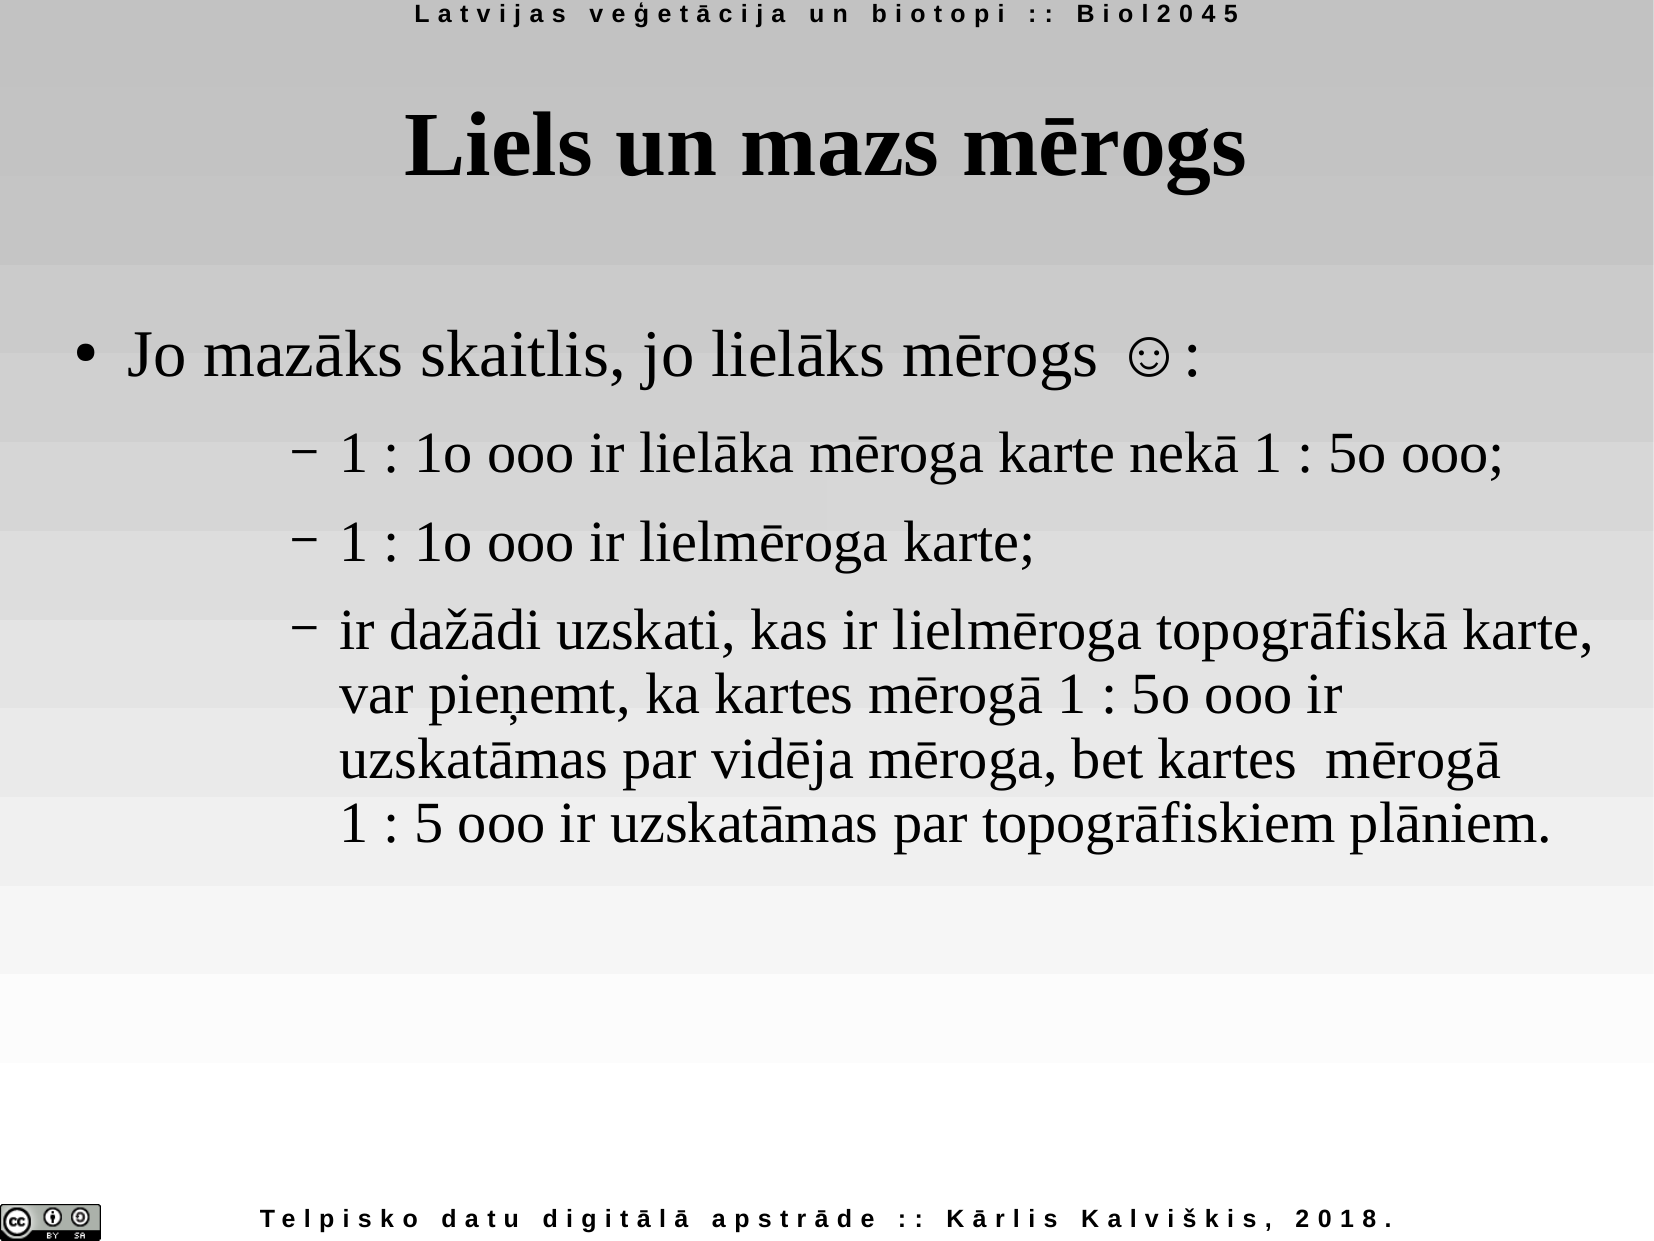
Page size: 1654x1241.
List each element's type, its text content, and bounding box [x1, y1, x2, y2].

title Liels un mazs mērogs [0, 1, 1654, 287]
picture [0, 287, 1654, 1241]
list Jo mazāks skaitlis, jo lielāks mērogs ☺: 1 : 1o ooo ir lielāka mēroga karte nekā 1 : 5o ooo; 1 : 1o ooo ir lielmēroga karte; ir dažādi uzskati, kas ir lielmēroga topogrāfiskā karte, var pieņemt, ka kartes mērogā 1 : 5o ooo ir uzskatāmas par vidēja mēroga, bet kartes mērogā 1 : 5 ooo ir uzskatāmas par topogrāfiskiem plāniem. [56, 317, 1600, 1175]
